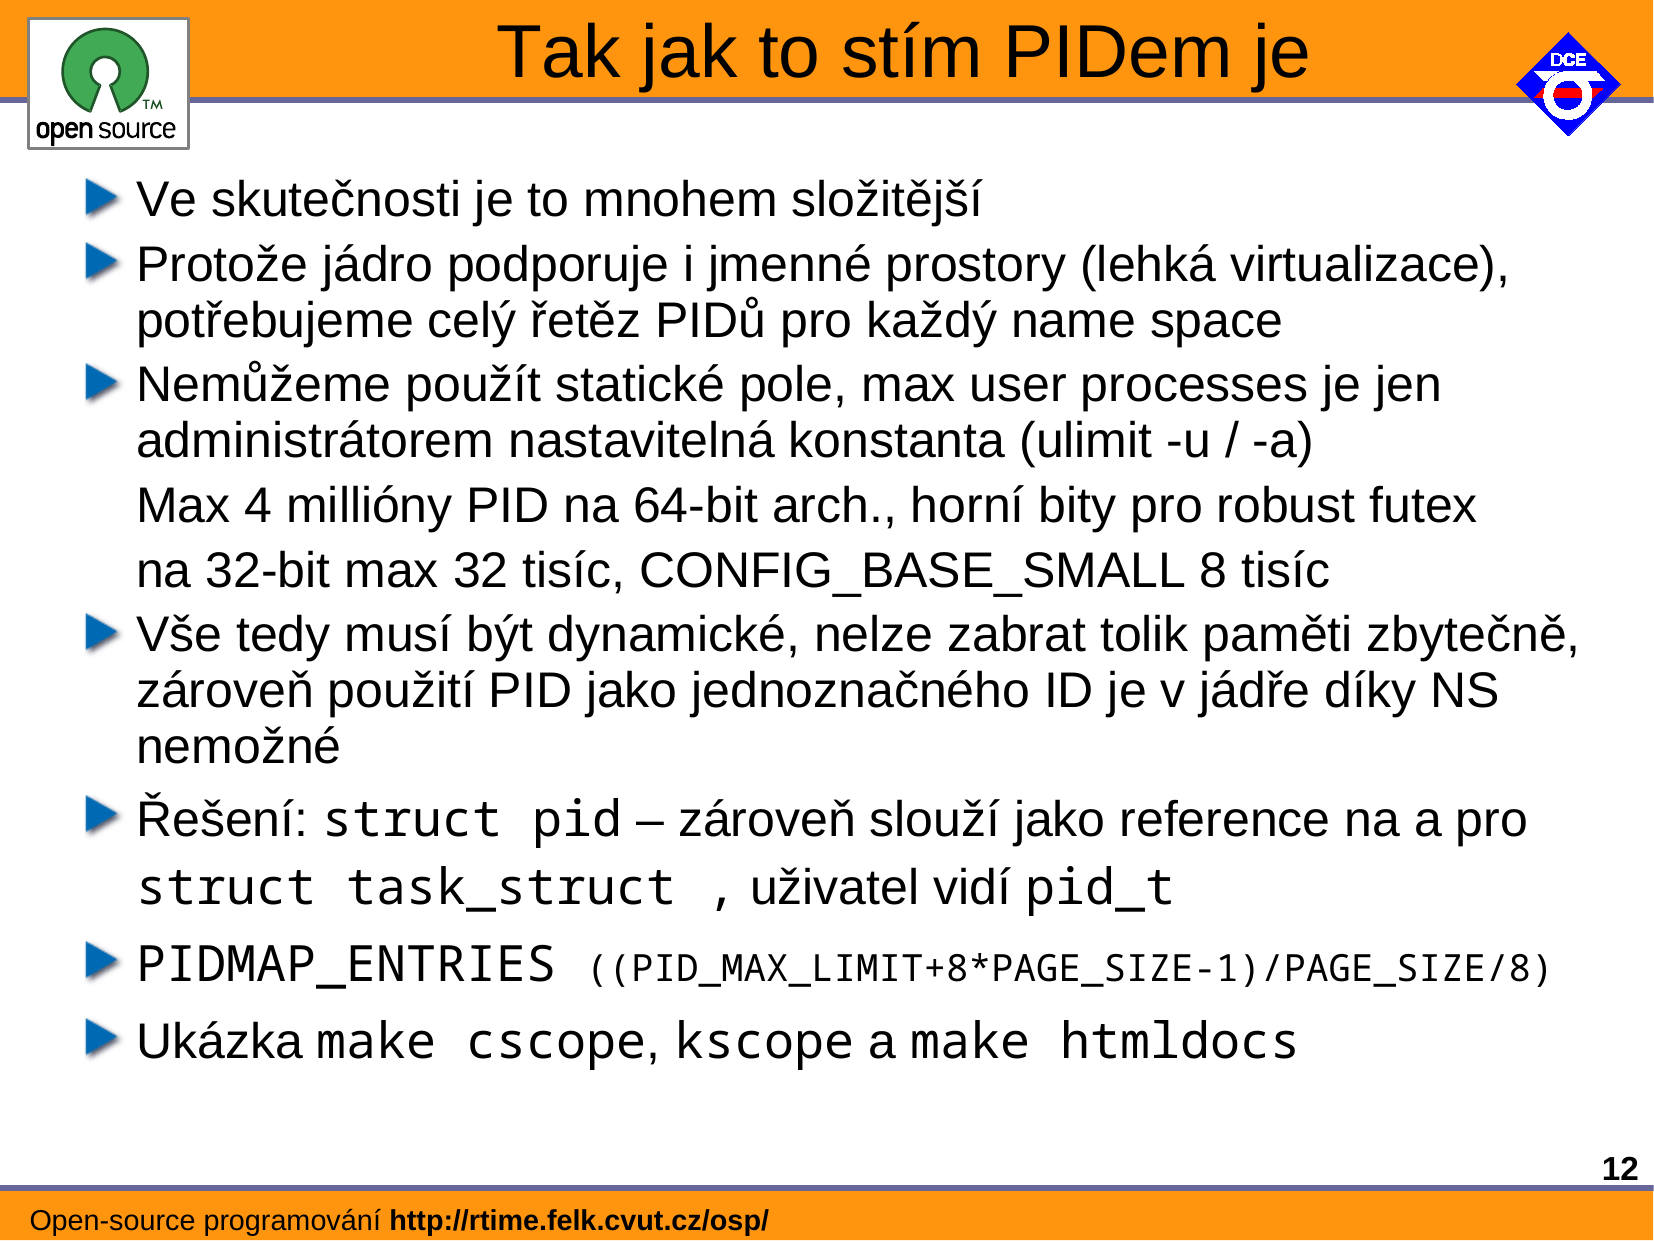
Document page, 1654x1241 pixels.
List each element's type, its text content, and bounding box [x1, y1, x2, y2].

list Ve skutečnosti je to mnohem složitější Protože jádro podporuje i jmenné prostory (lehká virtualizace), potřebujeme celý řetěz PIDů pro každý name space Nemůžeme použít statické pole, max user processes je jen administrátorem nastavitelná konstanta (ulimit -u / -a) Max 4 millióny PID na 64-bit arch., horní bity pro robust futex na 32-bit max 32 tisíc, CONFIG_BASE_SMALL 8 tisíc Vše tedy musí být dynamické, nelze zabrat tolik paměti zbytečně, zároveň použití PID jako jednoznačného ID je v jádře díky NS nemožné Řešení: struct pid – zároveň slouží jako reference na a pro struct task_struct , uživatel vidí pid_t PIDMAP_ENTRIES ((PID_MAX_LIMIT+8*PAGE_SIZE-1)/PAGE_SIZE/8) Ukázka make cscope, kscope a make htmldocs [65, 171, 1589, 1142]
title Tak jak to stím PIDem je [178, 4, 1631, 98]
